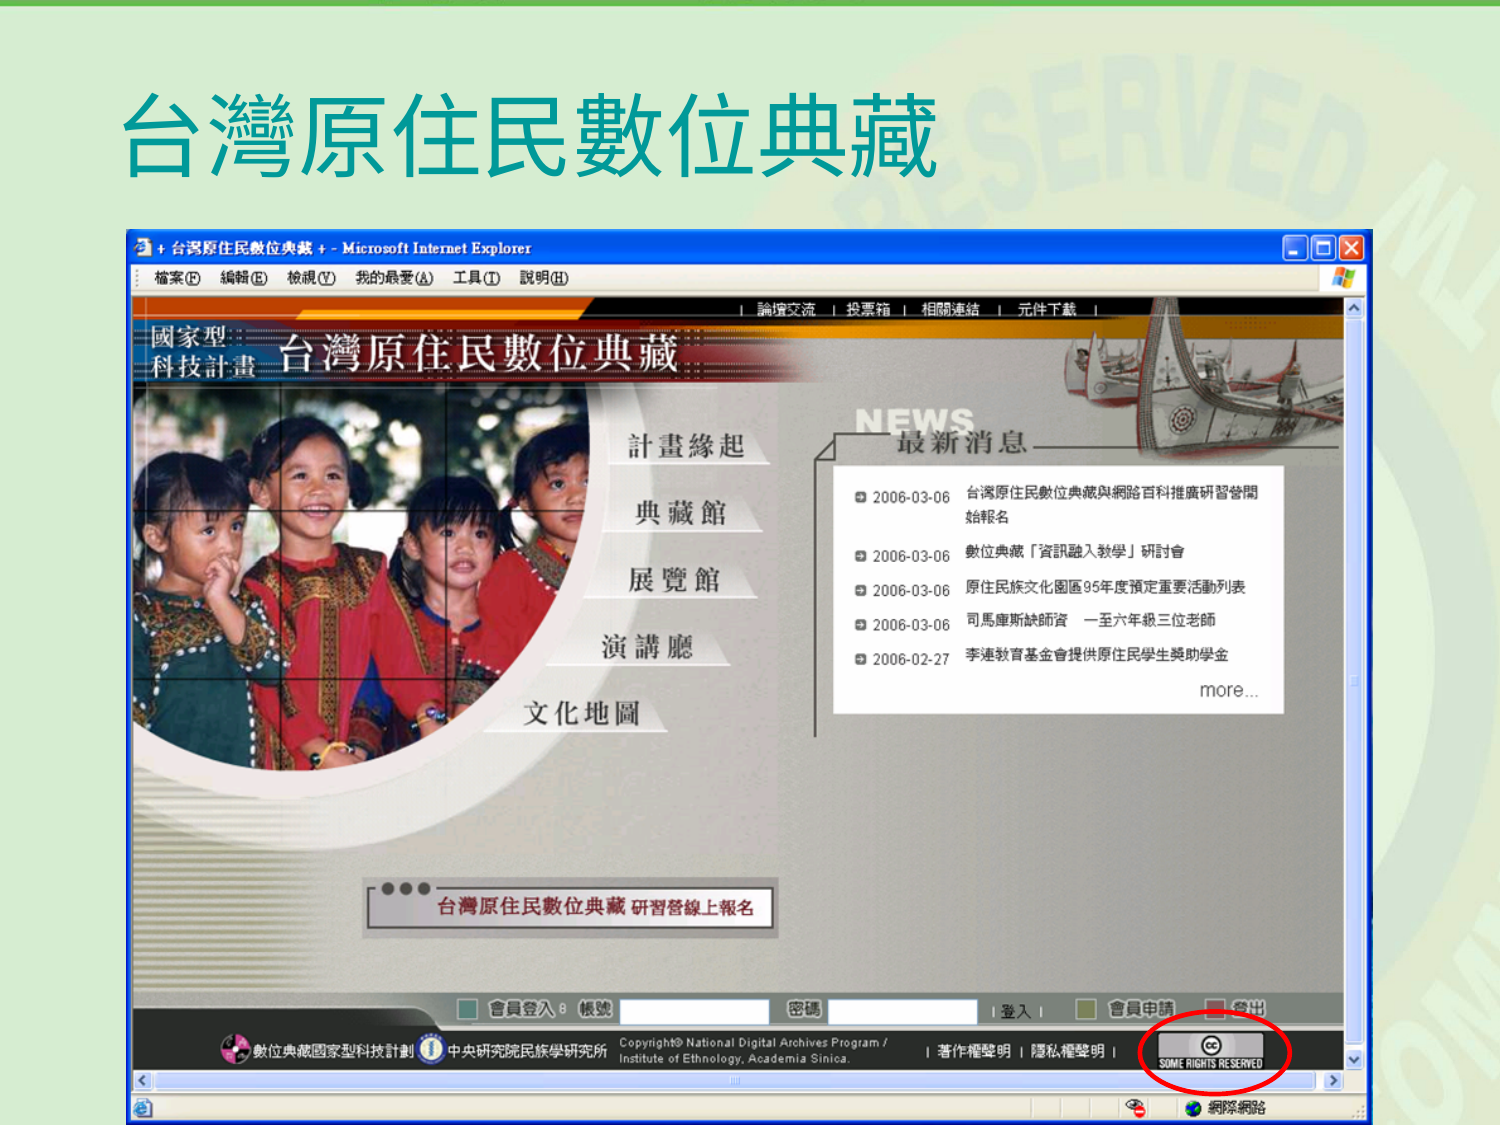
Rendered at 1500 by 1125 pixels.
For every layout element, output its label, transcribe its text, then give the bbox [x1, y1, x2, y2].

title 台灣原住民數位典藏 [100, 0, 1500, 261]
picture [0, 0, 1500, 1125]
